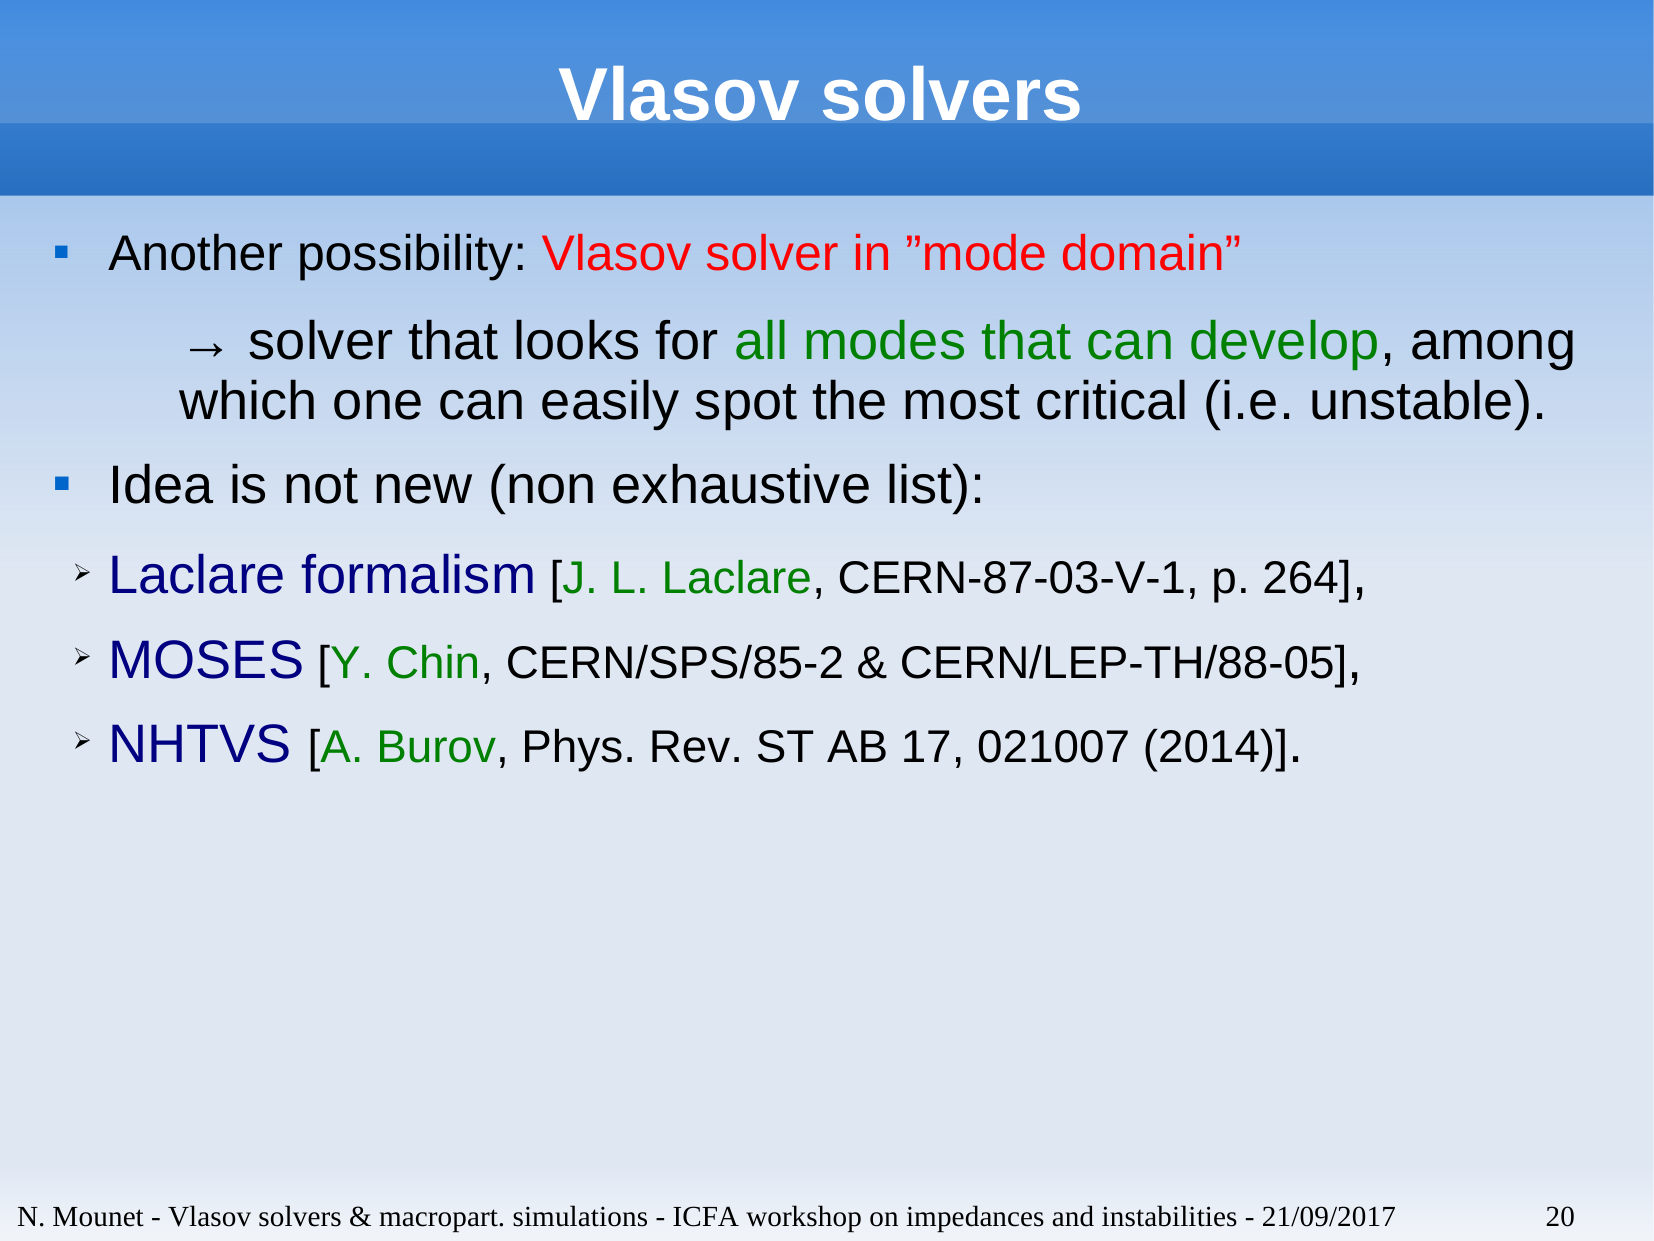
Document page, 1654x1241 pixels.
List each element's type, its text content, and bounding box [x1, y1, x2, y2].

title Vlasov solvers [76, 1, 1565, 188]
list Another possibility: Vlasov solver in ”mode domain” → solver that looks for all modes that can develop, among which one can easily spot the most critical (i.e. unstable). Idea is not new (non exhaustive list): Laclare formalism [J. L. Laclare, CERN-87-03-V-1, p. 264], MOSES [Y. Chin, CERN/SPS/85-2 & CERN/LEP-TH/88-05], NHTVS [A. Burov, Phys. Rev. ST AB 17, 021007 (2014)]. [37, 225, 1613, 1148]
picture [0, 0, 1654, 1241]
